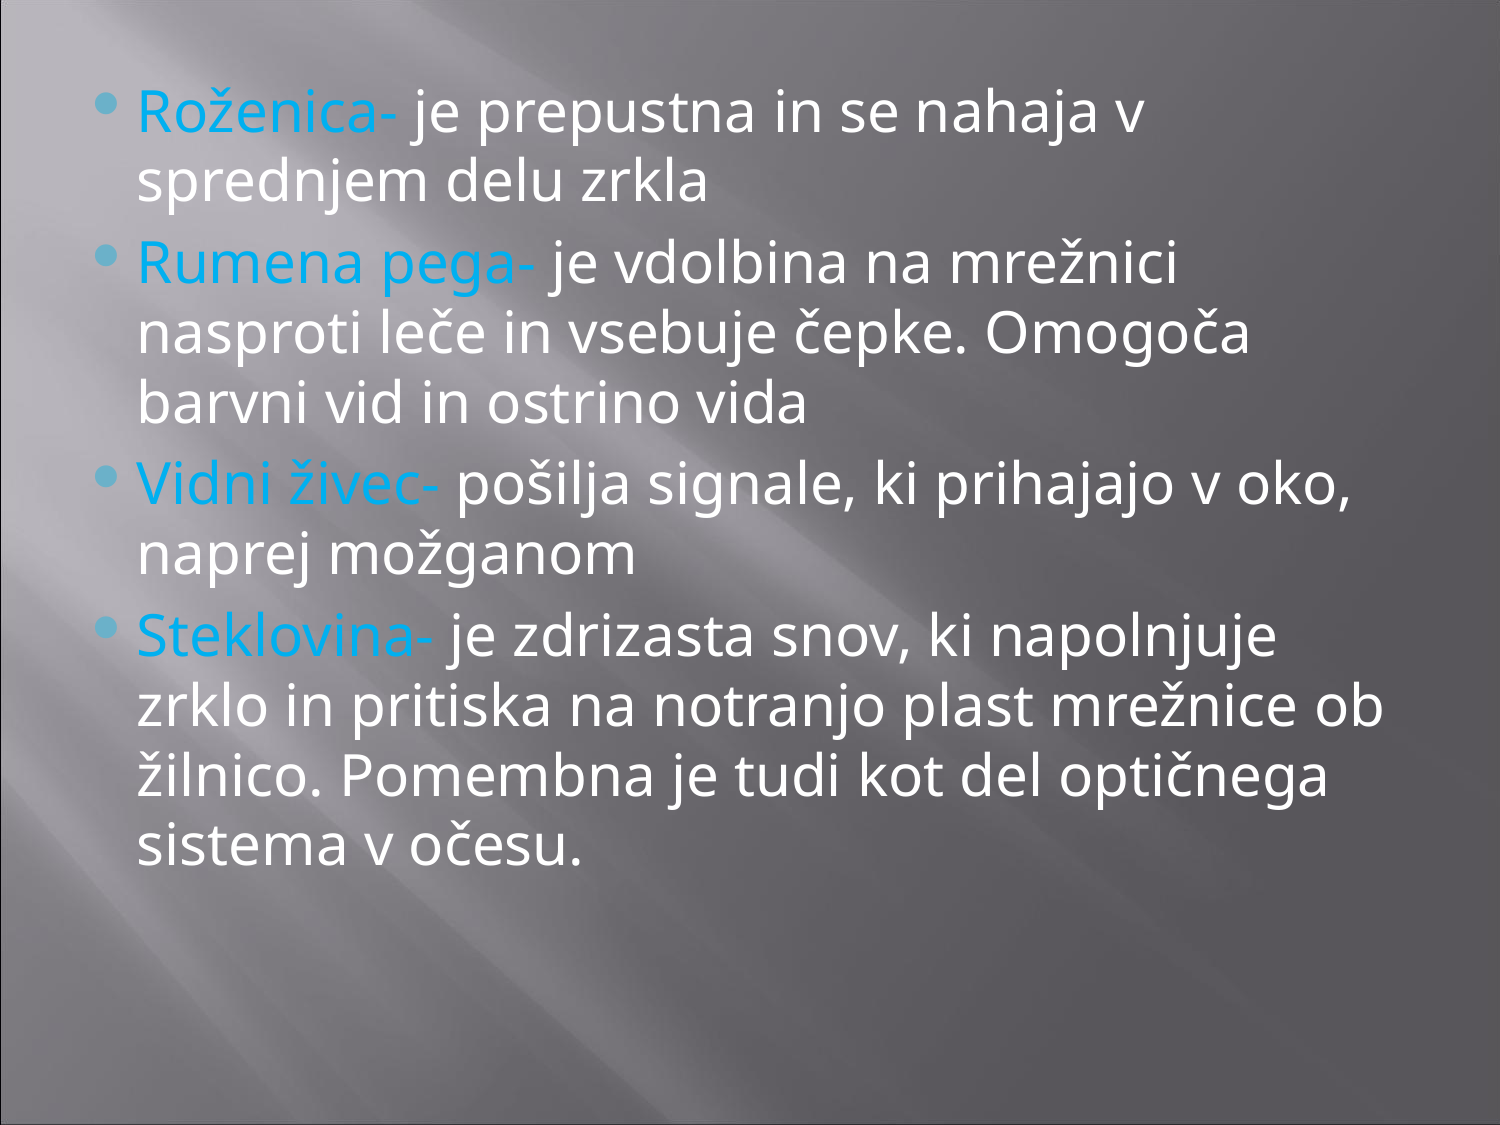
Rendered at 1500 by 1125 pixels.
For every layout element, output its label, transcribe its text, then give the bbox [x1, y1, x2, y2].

list Roženica- je prepustna in se nahaja v sprednjem delu zrkla Rumena pega- je vdolbina na mrežnici nasproti leče in vsebuje čepke. Omogoča barvni vid in ostrino vida Vidni živec- pošilja signale, ki prihajajo v oko, naprej možganom Steklovina- je zdrizasta snov, ki napolnjuje zrklo in pritiska na notranjo plast mrežnice ob žilnico. Pomembna je tudi kot del optičnega sistema v očesu. [76, 66, 1427, 1050]
picture [0, 0, 1500, 1125]
